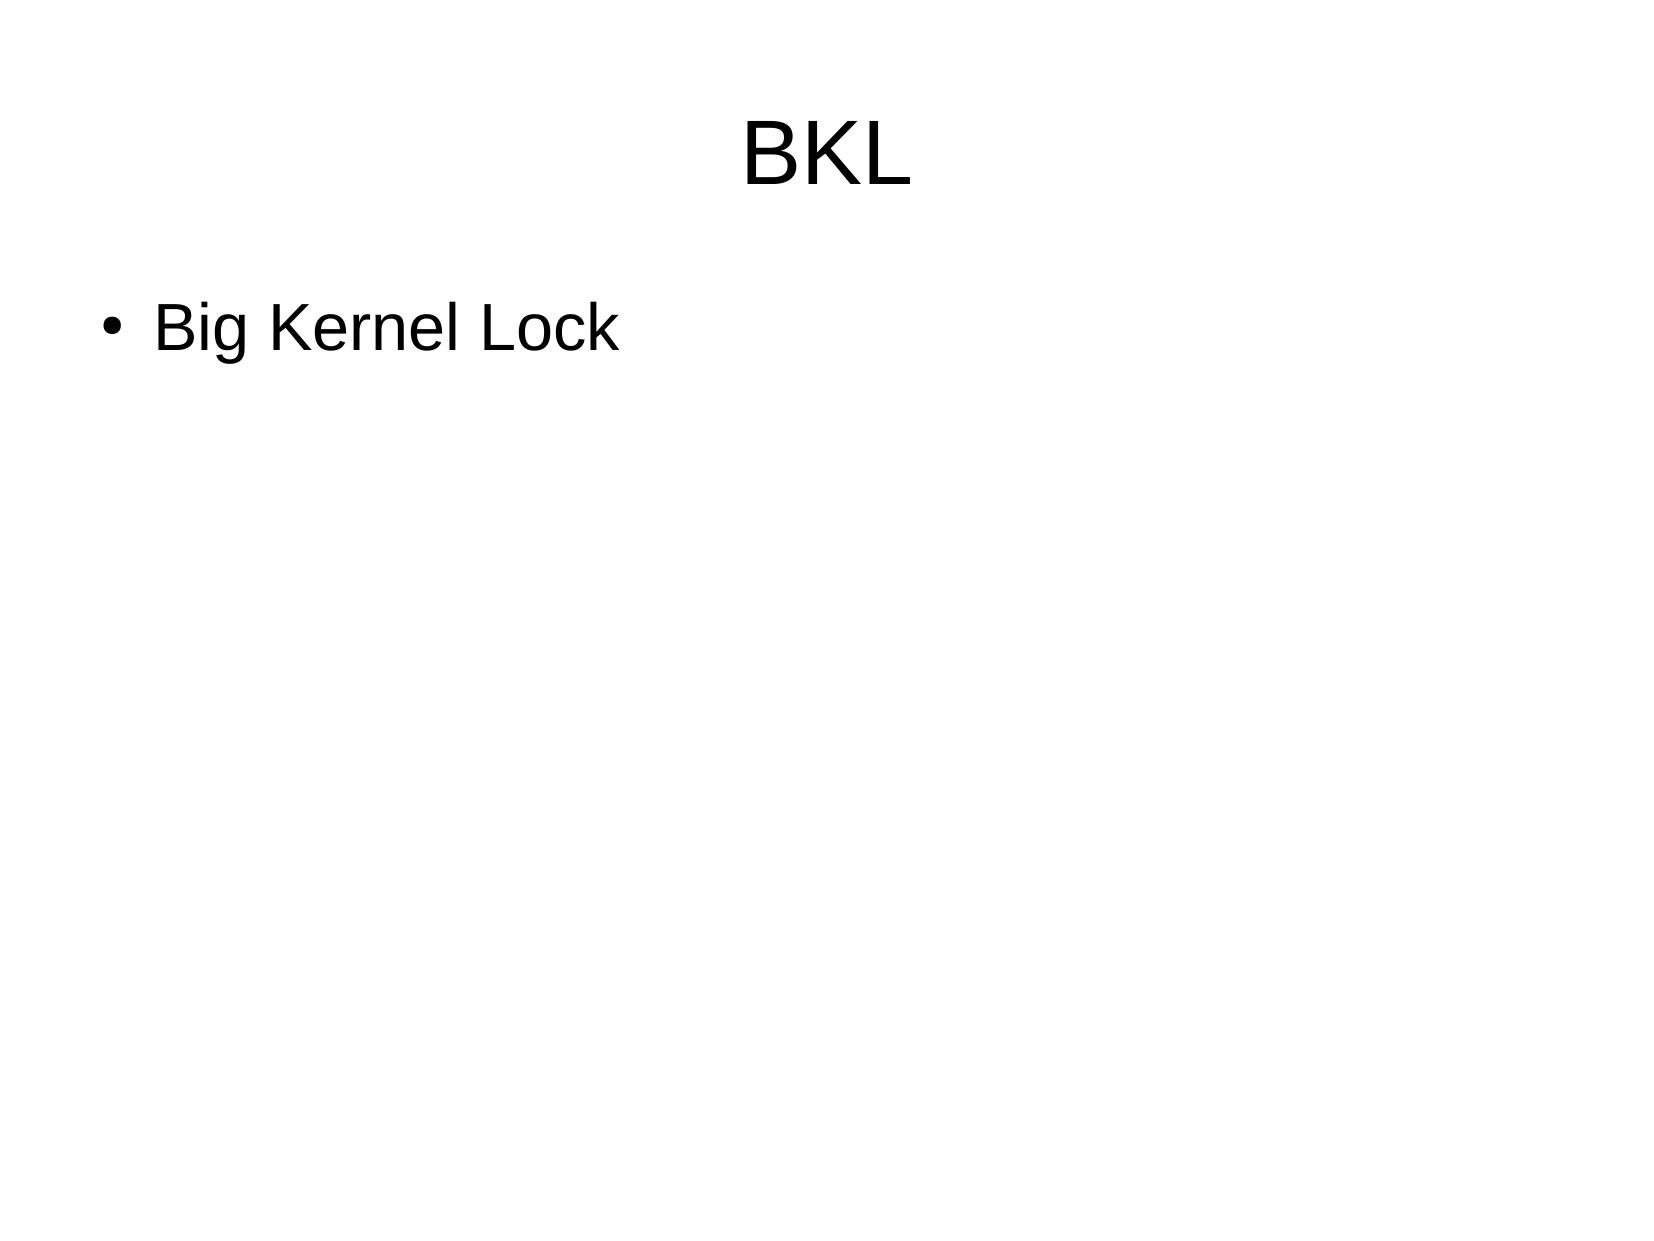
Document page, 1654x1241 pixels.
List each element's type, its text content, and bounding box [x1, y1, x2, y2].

title BKL [82, 49, 1571, 257]
list Big Kernel Lock [82, 290, 1571, 1109]
